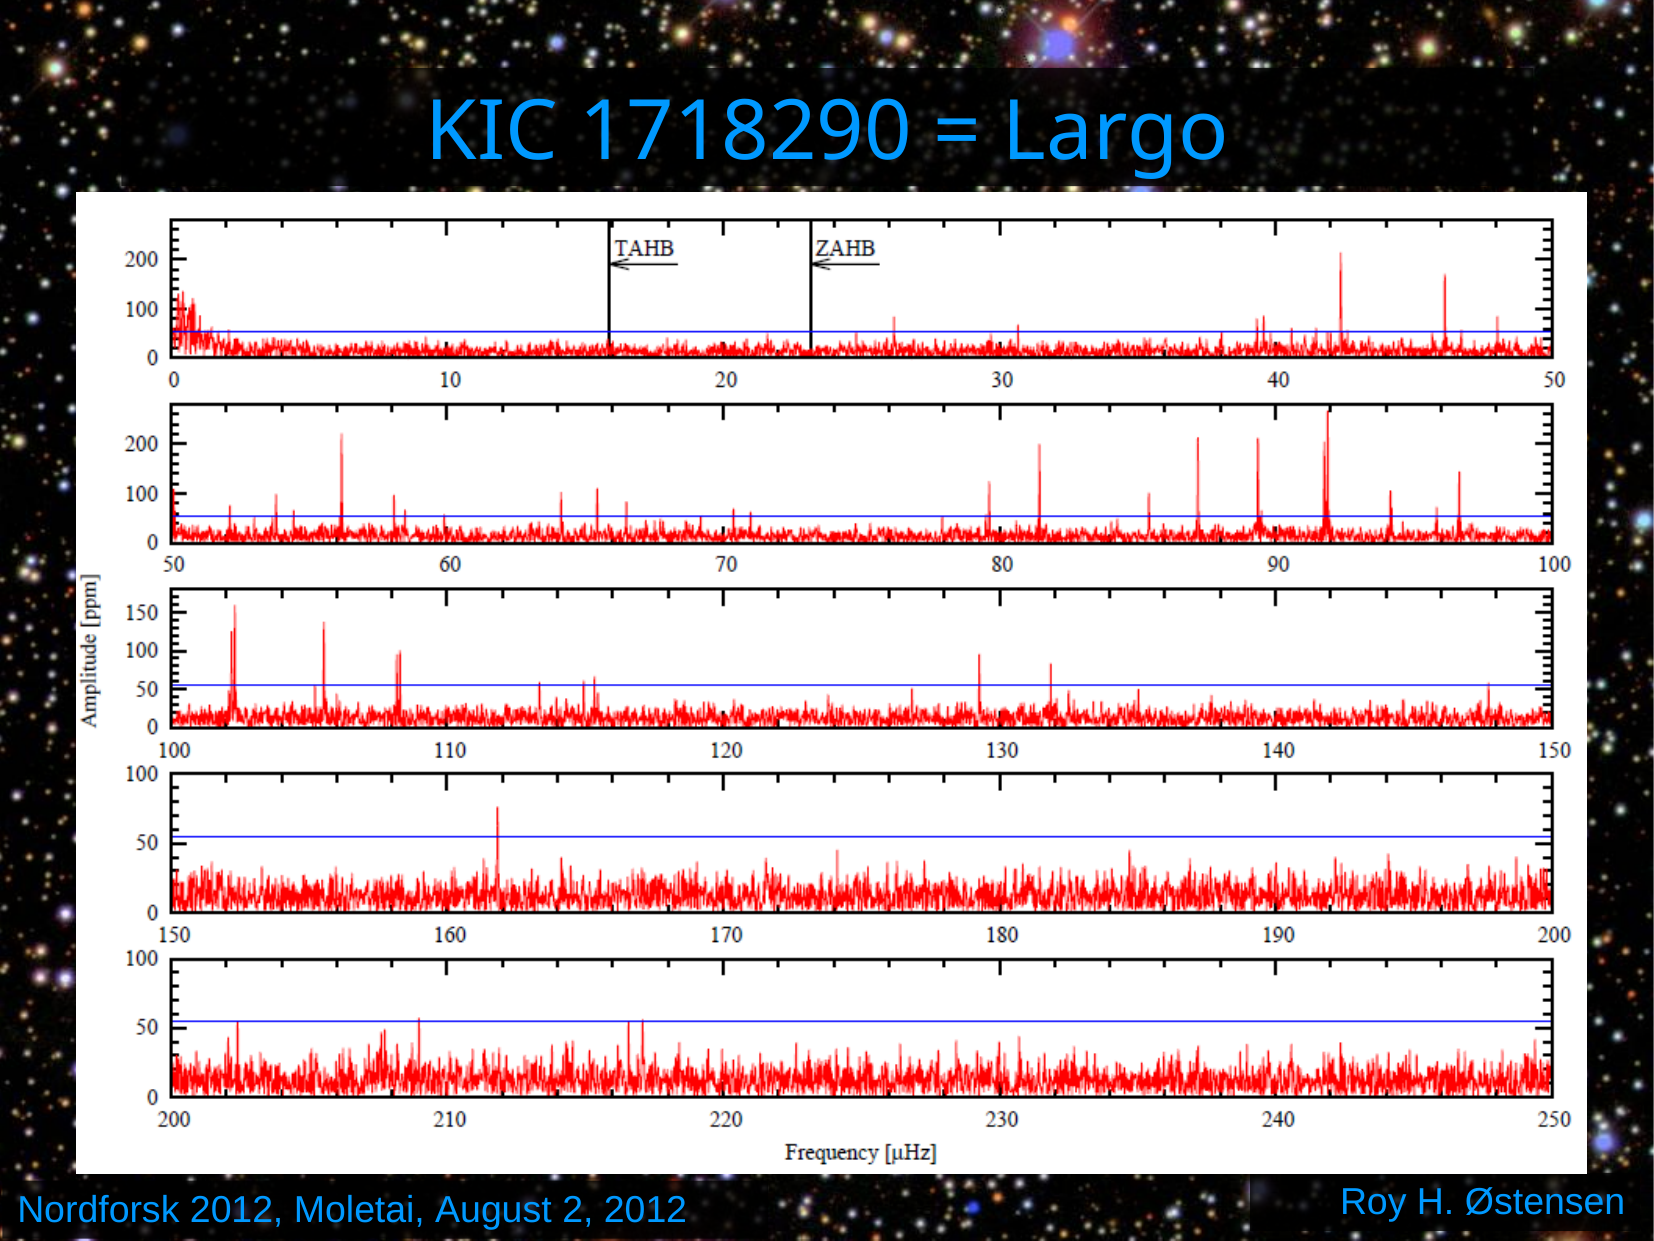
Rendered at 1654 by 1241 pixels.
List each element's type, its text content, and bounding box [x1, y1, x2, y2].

picture [0, 0, 1654, 1241]
title KIC 1718290 = Largo [121, 23, 1534, 192]
